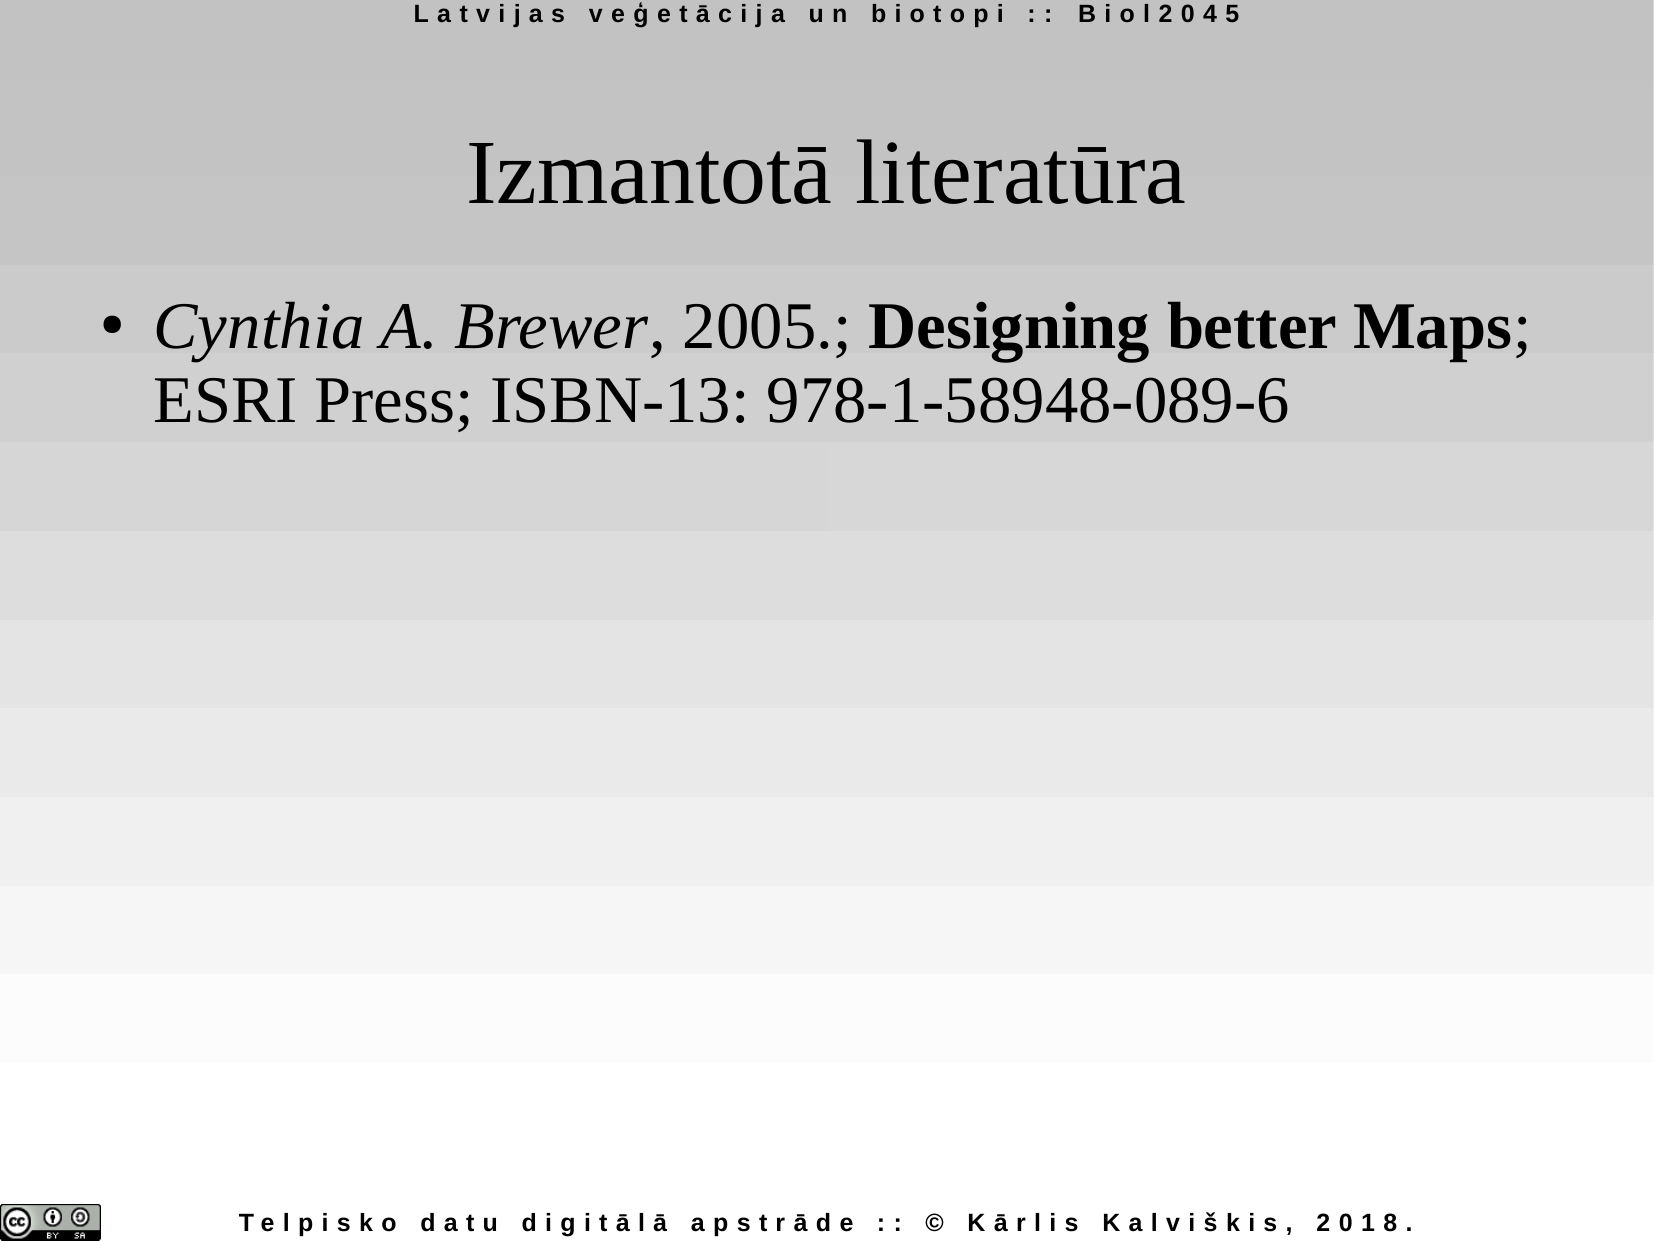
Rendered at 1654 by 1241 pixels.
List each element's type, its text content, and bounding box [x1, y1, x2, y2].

list Cynthia A. Brewer, 2005.; Designing better Maps; ESRI Press; ISBN-13: 978-1-58948-089-6 [82, 289, 1571, 1113]
picture [0, 0, 1654, 1241]
title Izmantotā literatūra [29, 49, 1625, 296]
